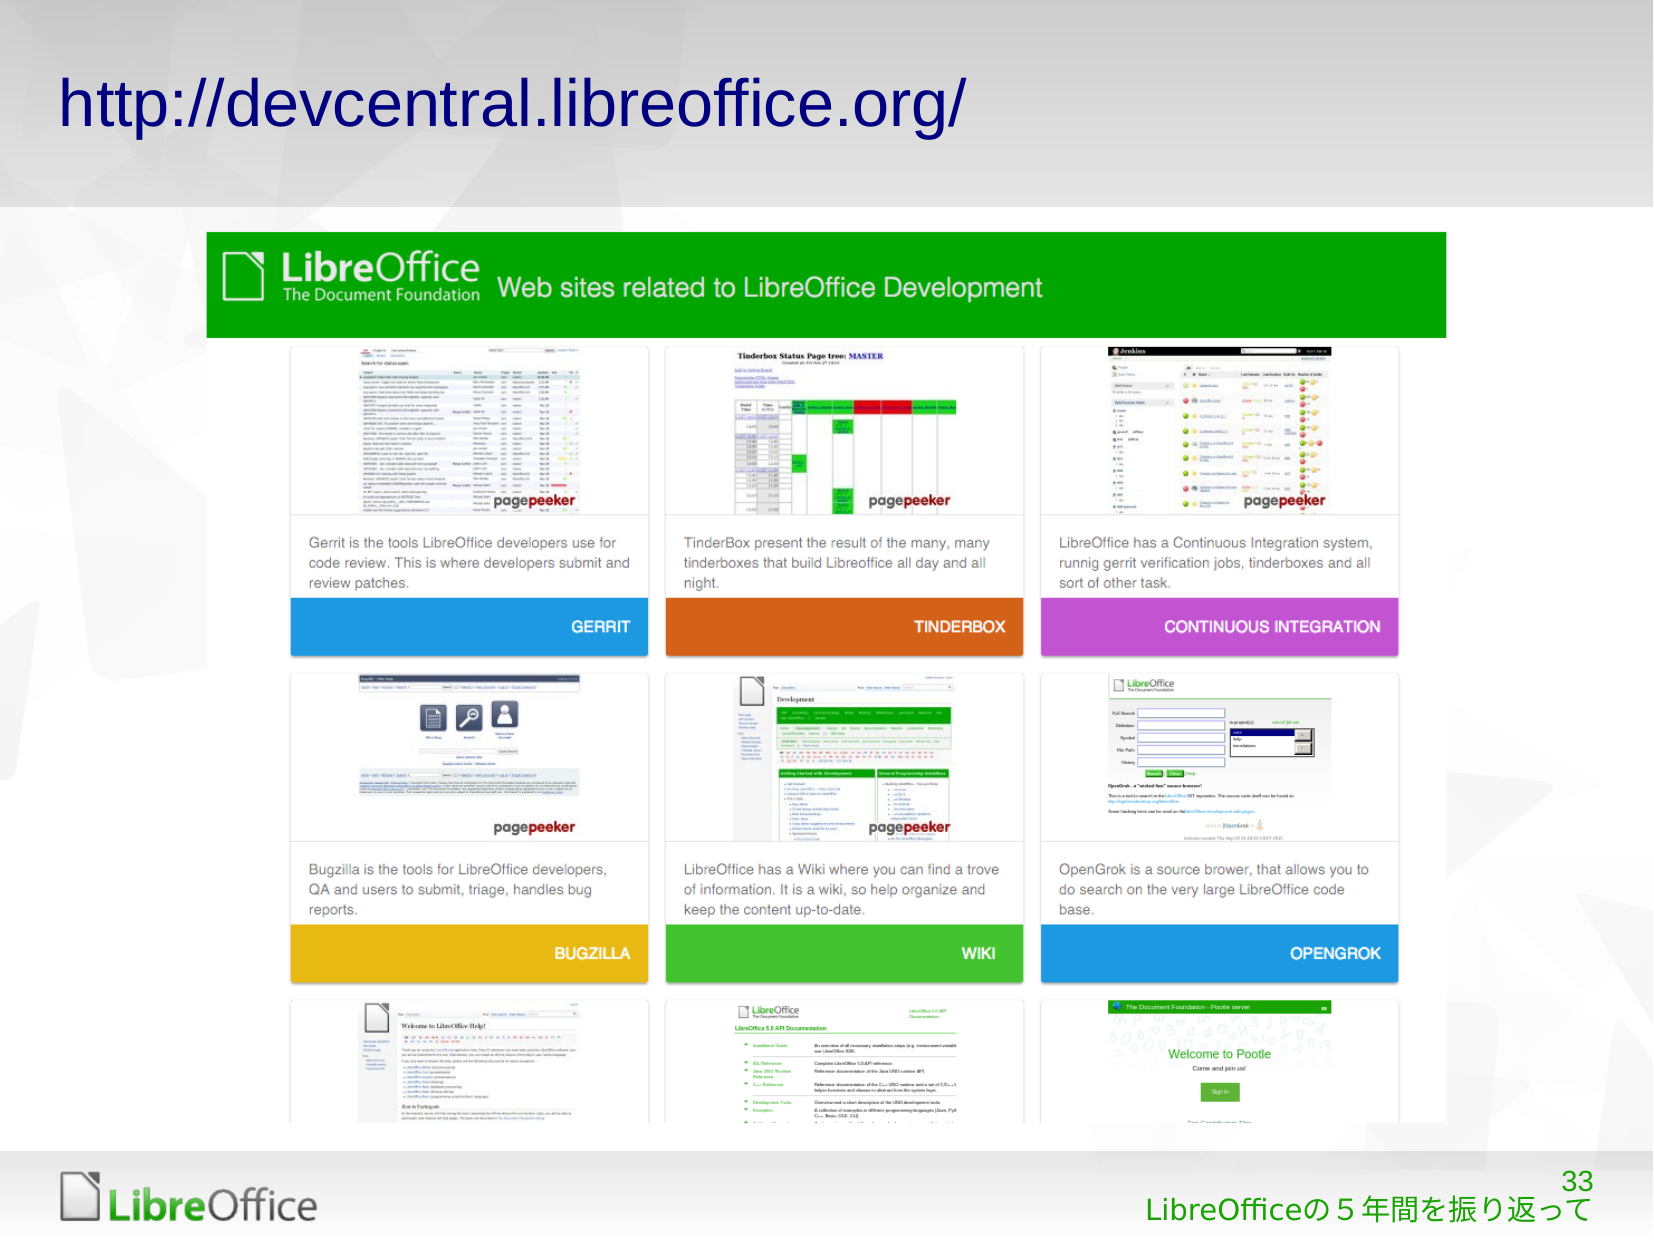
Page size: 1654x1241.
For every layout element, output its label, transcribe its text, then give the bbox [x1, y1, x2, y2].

picture [41, 1152, 337, 1241]
title http://devcentral.libreoffice.org/ [58, 29, 1594, 178]
picture [0, 0, 1653, 1170]
